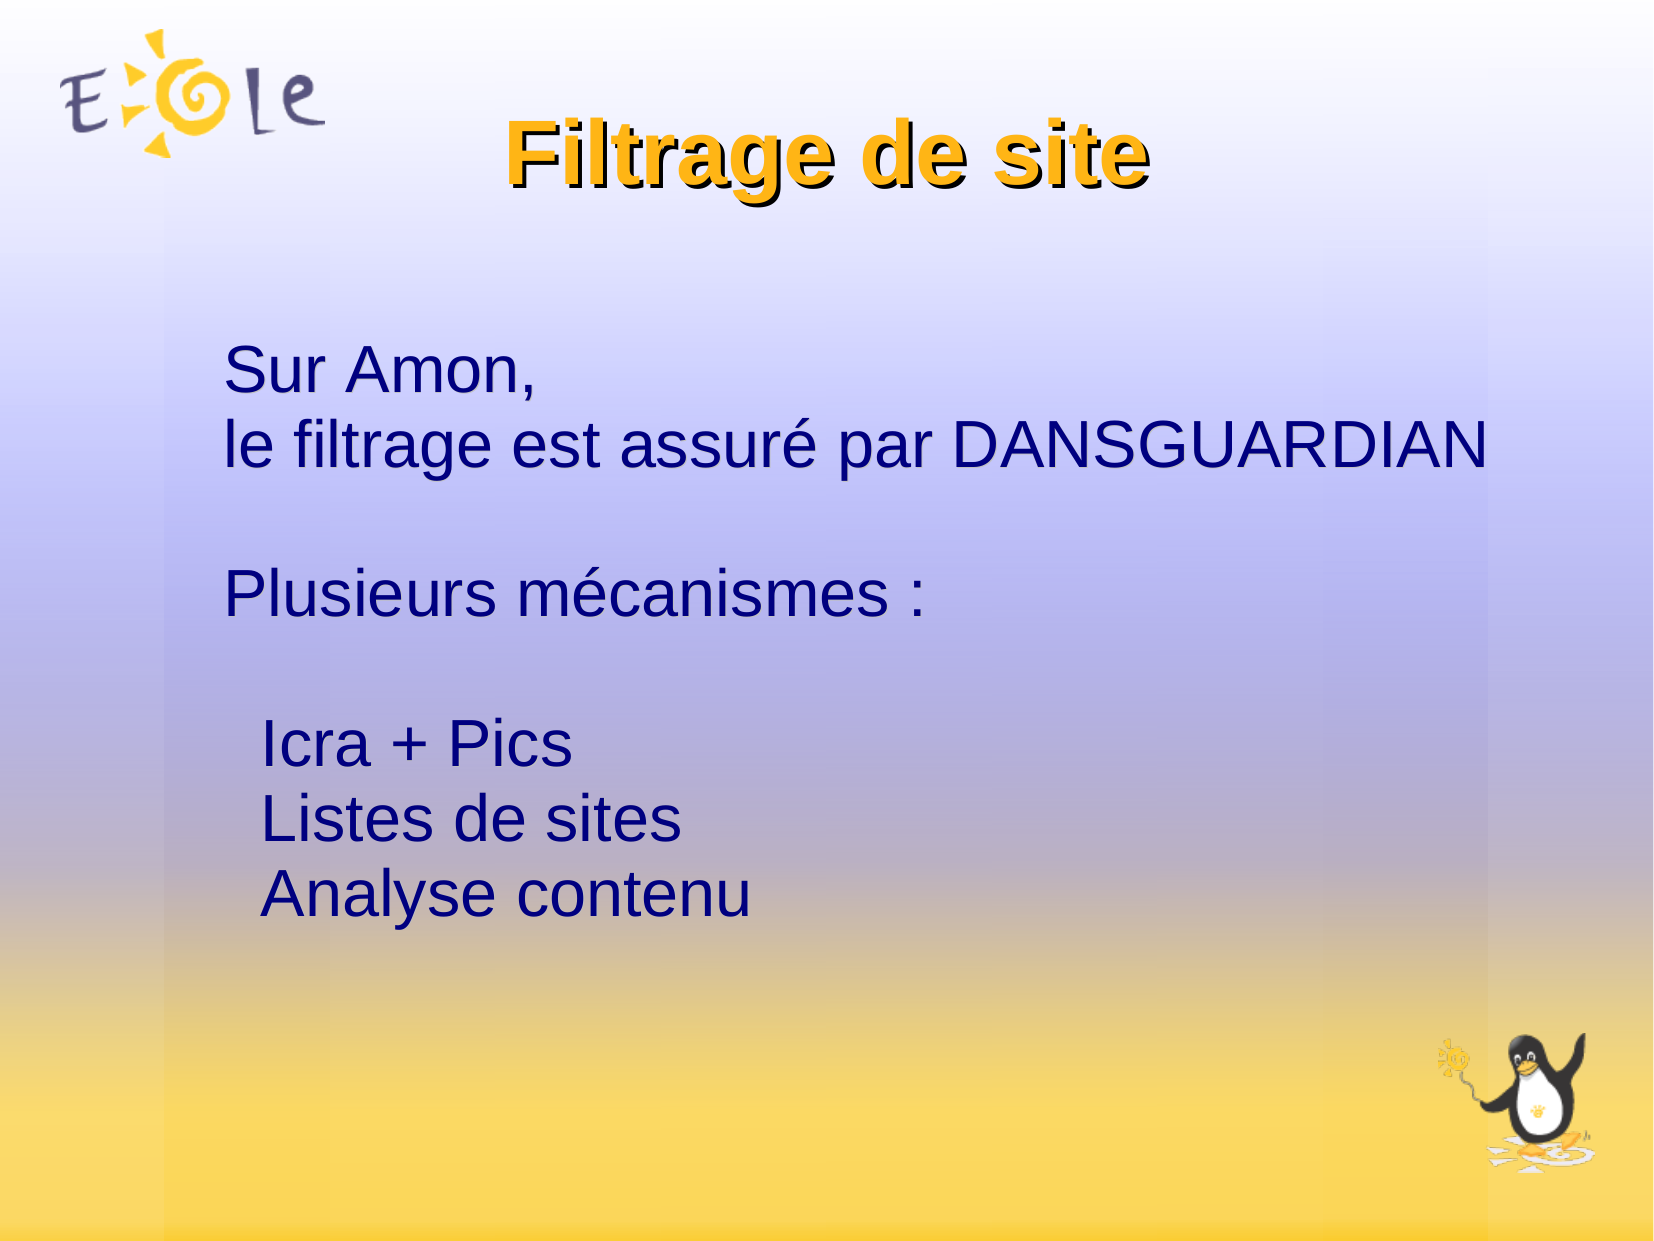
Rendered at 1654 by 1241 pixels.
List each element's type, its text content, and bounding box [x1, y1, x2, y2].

title Filtrage de site [82, 49, 1571, 257]
text_box Sur Amon, le filtrage est assuré par DANSGUARDIAN Plusieurs mécanismes : Icra + Pics Listes de sites Analyse contenu [208, 324, 1506, 1004]
picture [0, 0, 1654, 1241]
